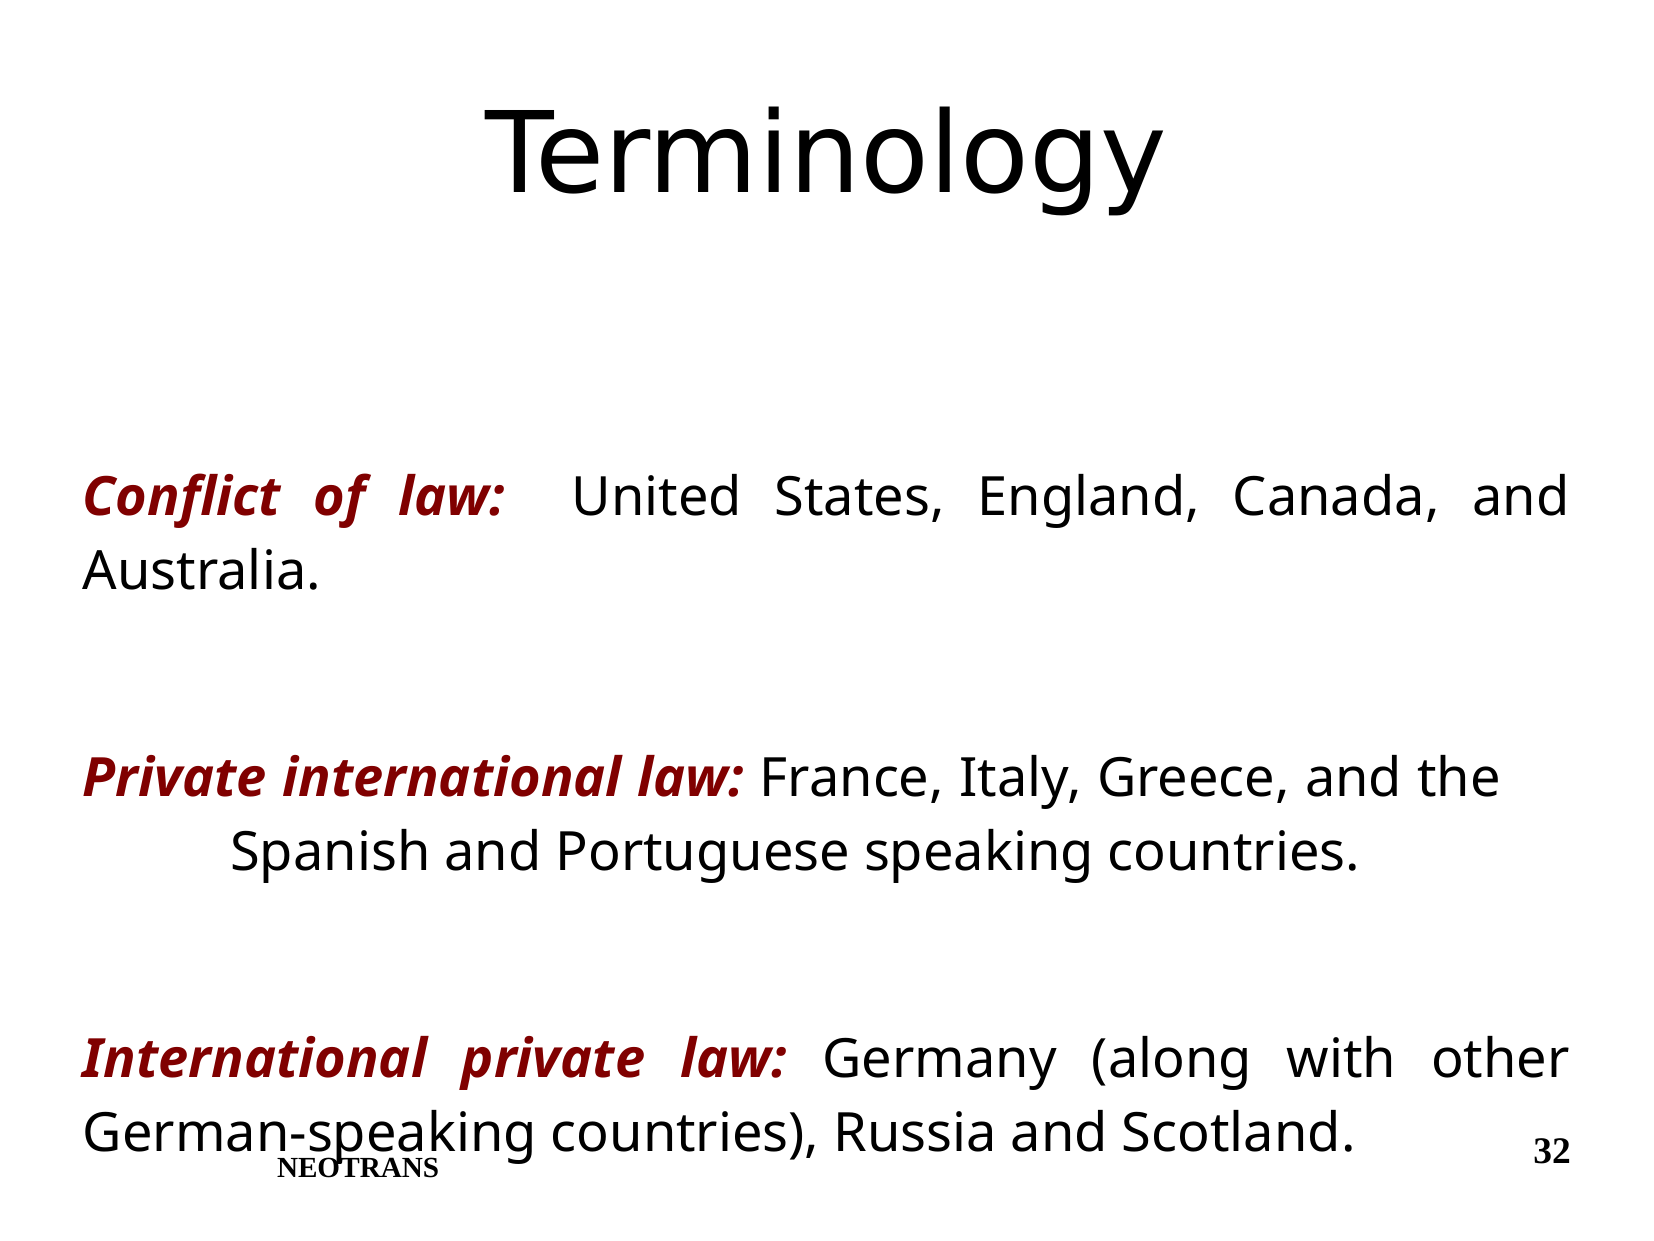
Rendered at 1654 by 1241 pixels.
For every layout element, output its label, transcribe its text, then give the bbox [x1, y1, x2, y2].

title Terminology [82, 49, 1571, 257]
list Conflict of law: United States, England, Canada, and Australia. Private international law: France, Italy, Greece, and the Spanish and Portuguese speaking countries. International private law: Germany (along with other German-speaking countries), Russia and Scotland. [82, 290, 1571, 1198]
